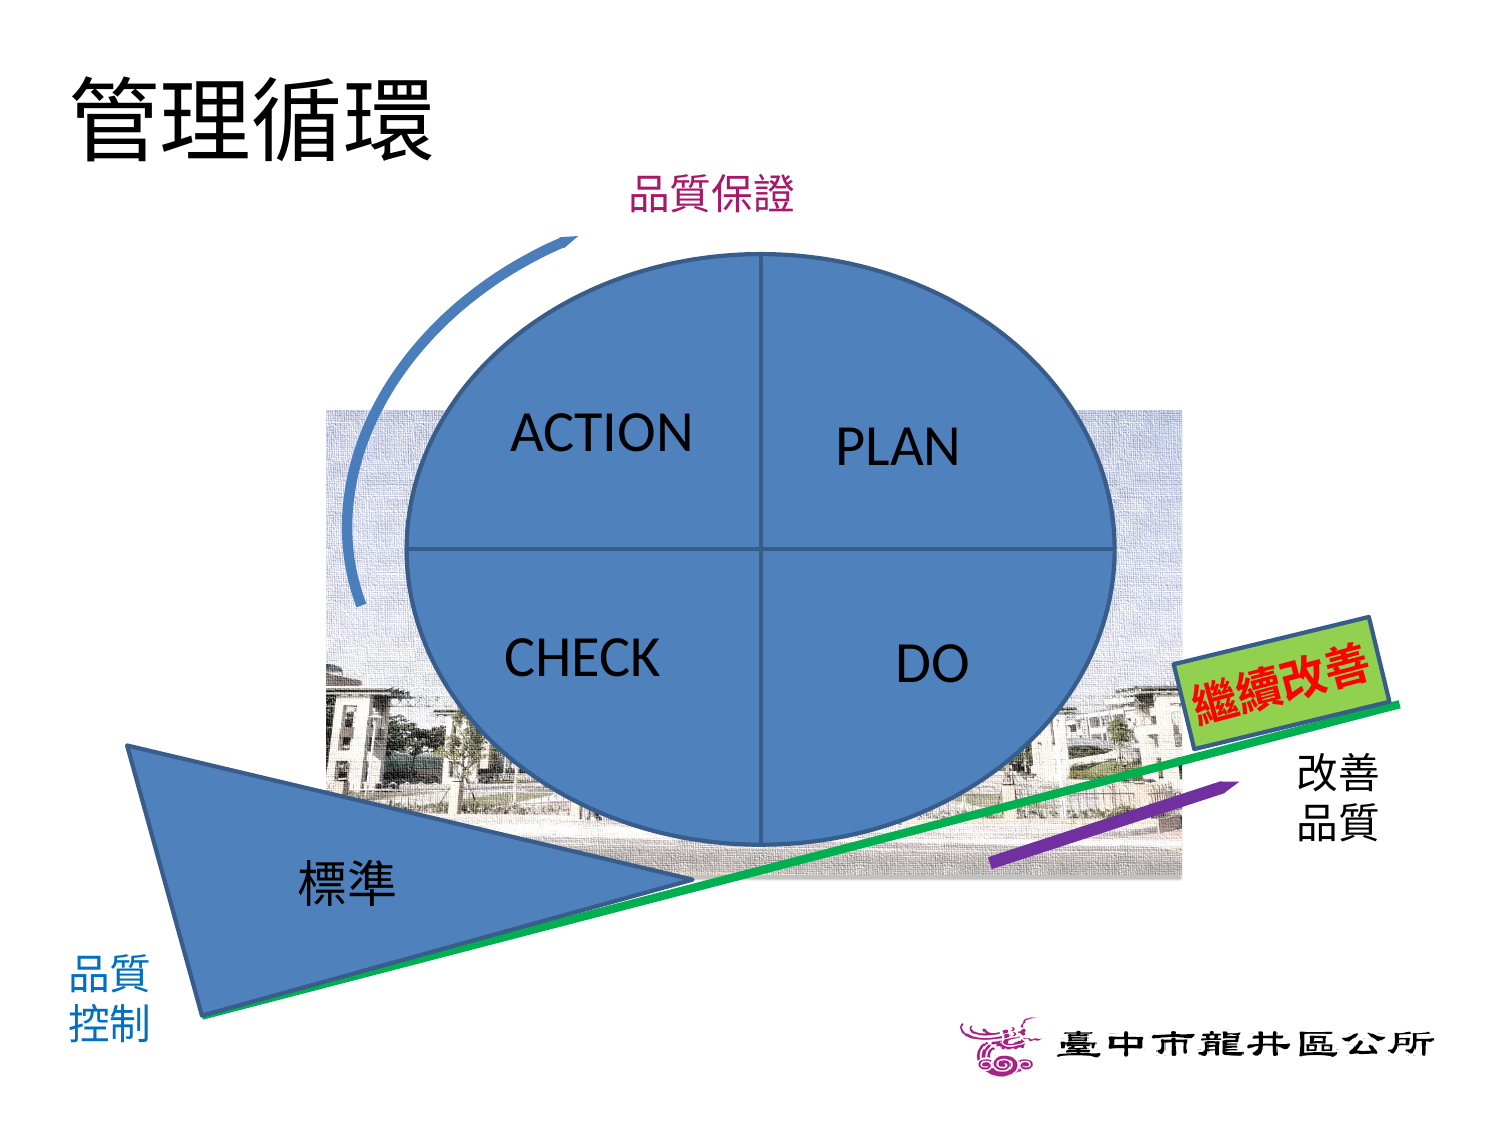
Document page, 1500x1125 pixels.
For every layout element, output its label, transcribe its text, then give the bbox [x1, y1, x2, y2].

text_box [1173, 616, 1371, 674]
text_box 標準 [170, 844, 526, 921]
text_box 品質保證 [613, 160, 816, 227]
text_box ACTION [495, 385, 755, 472]
text_box 改善品質 [1281, 739, 1400, 856]
text_box CHECK [489, 610, 738, 697]
text_box [1193, 692, 1390, 750]
text_box 管理循環 [53, 54, 454, 181]
text_box [127, 745, 693, 1016]
text_box [406, 254, 1115, 845]
text_box 品質控制 [53, 940, 203, 1057]
text_box 繼續改善 [1169, 617, 1410, 745]
text_box PLAN [820, 399, 1046, 486]
text_box DO [820, 617, 1046, 703]
